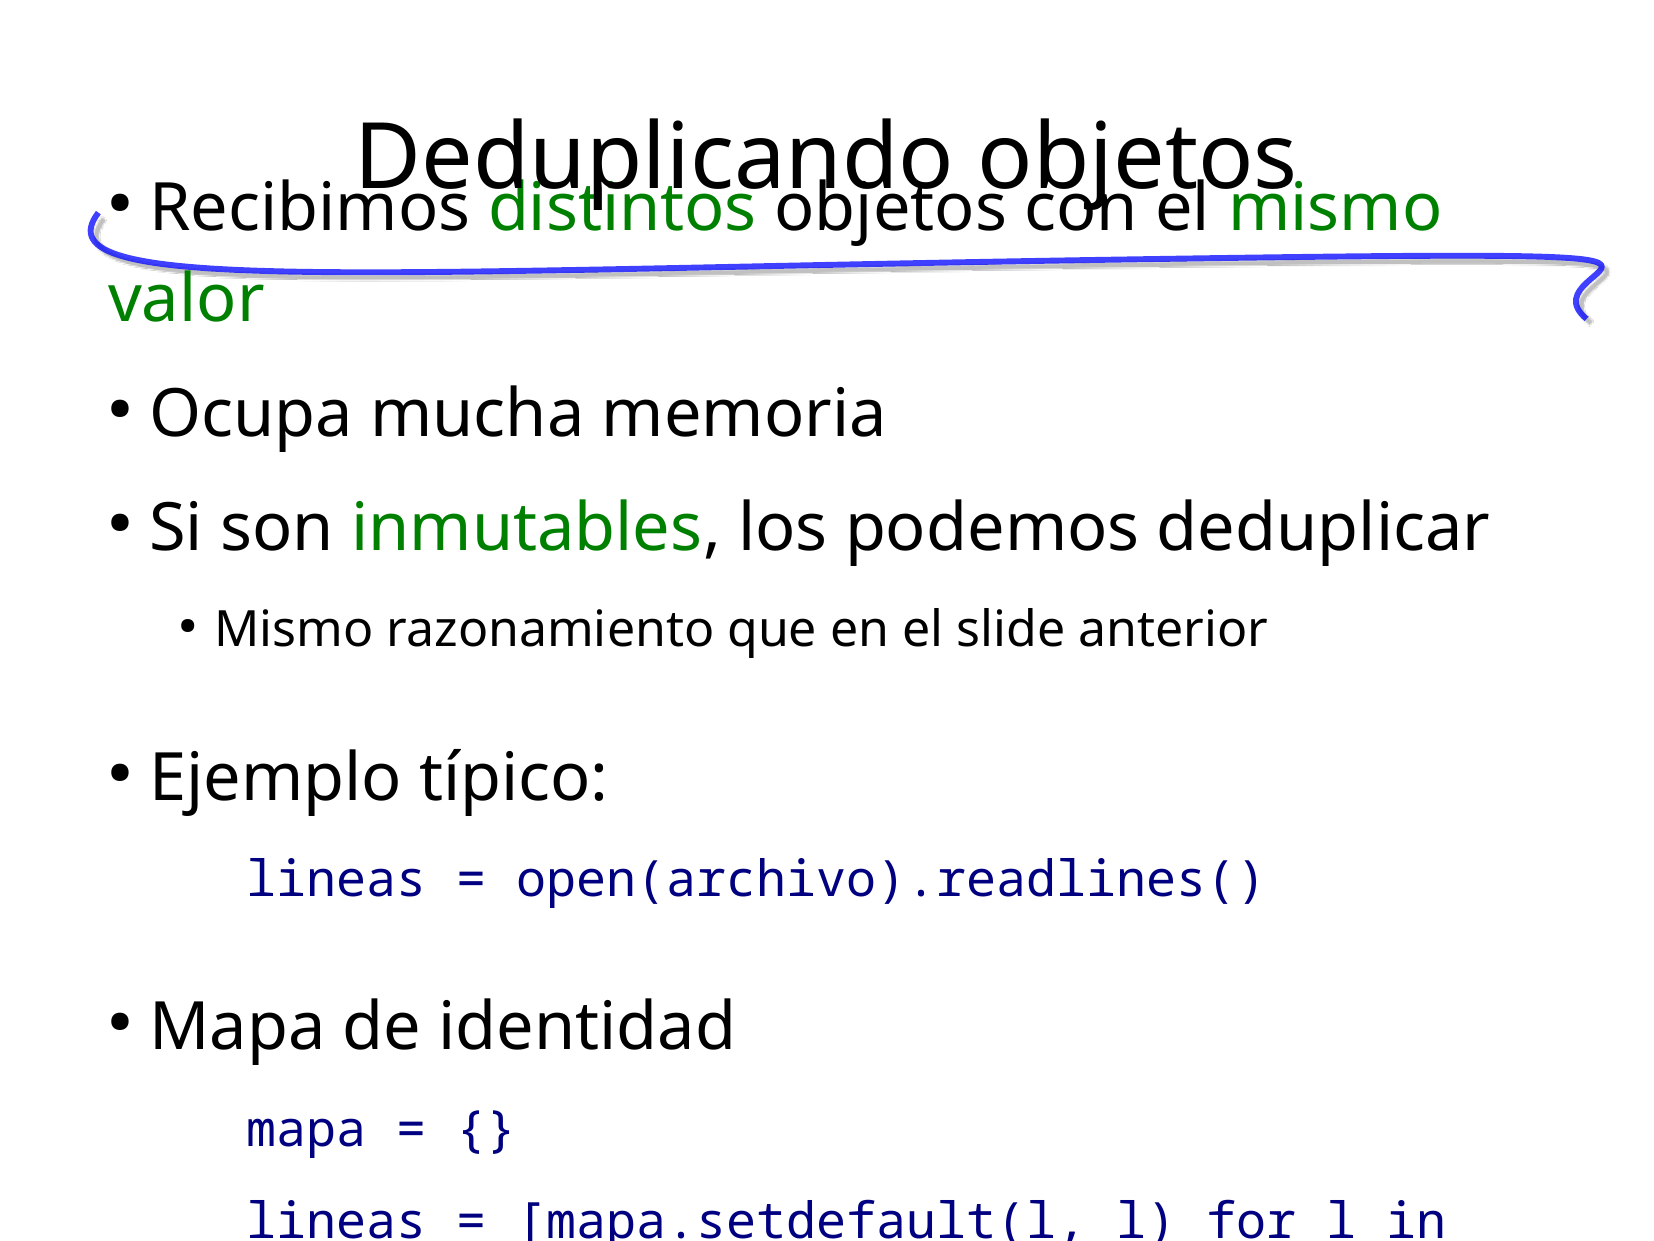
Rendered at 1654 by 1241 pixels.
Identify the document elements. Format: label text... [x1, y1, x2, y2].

title Deduplicando objetos [82, 49, 1571, 257]
subtitle Recibimos distintos objetos con el mismo valor Ocupa mucha memoria Si son inmutables, los podemos deduplicar Mismo razonamiento que en el slide anterior Ejemplo típico: lineas = open(archivo).readlines() Mapa de identidad mapa = {} lineas = [mapa.setdefault(l, l) for l in open(arch)] [108, 316, 1607, 1164]
